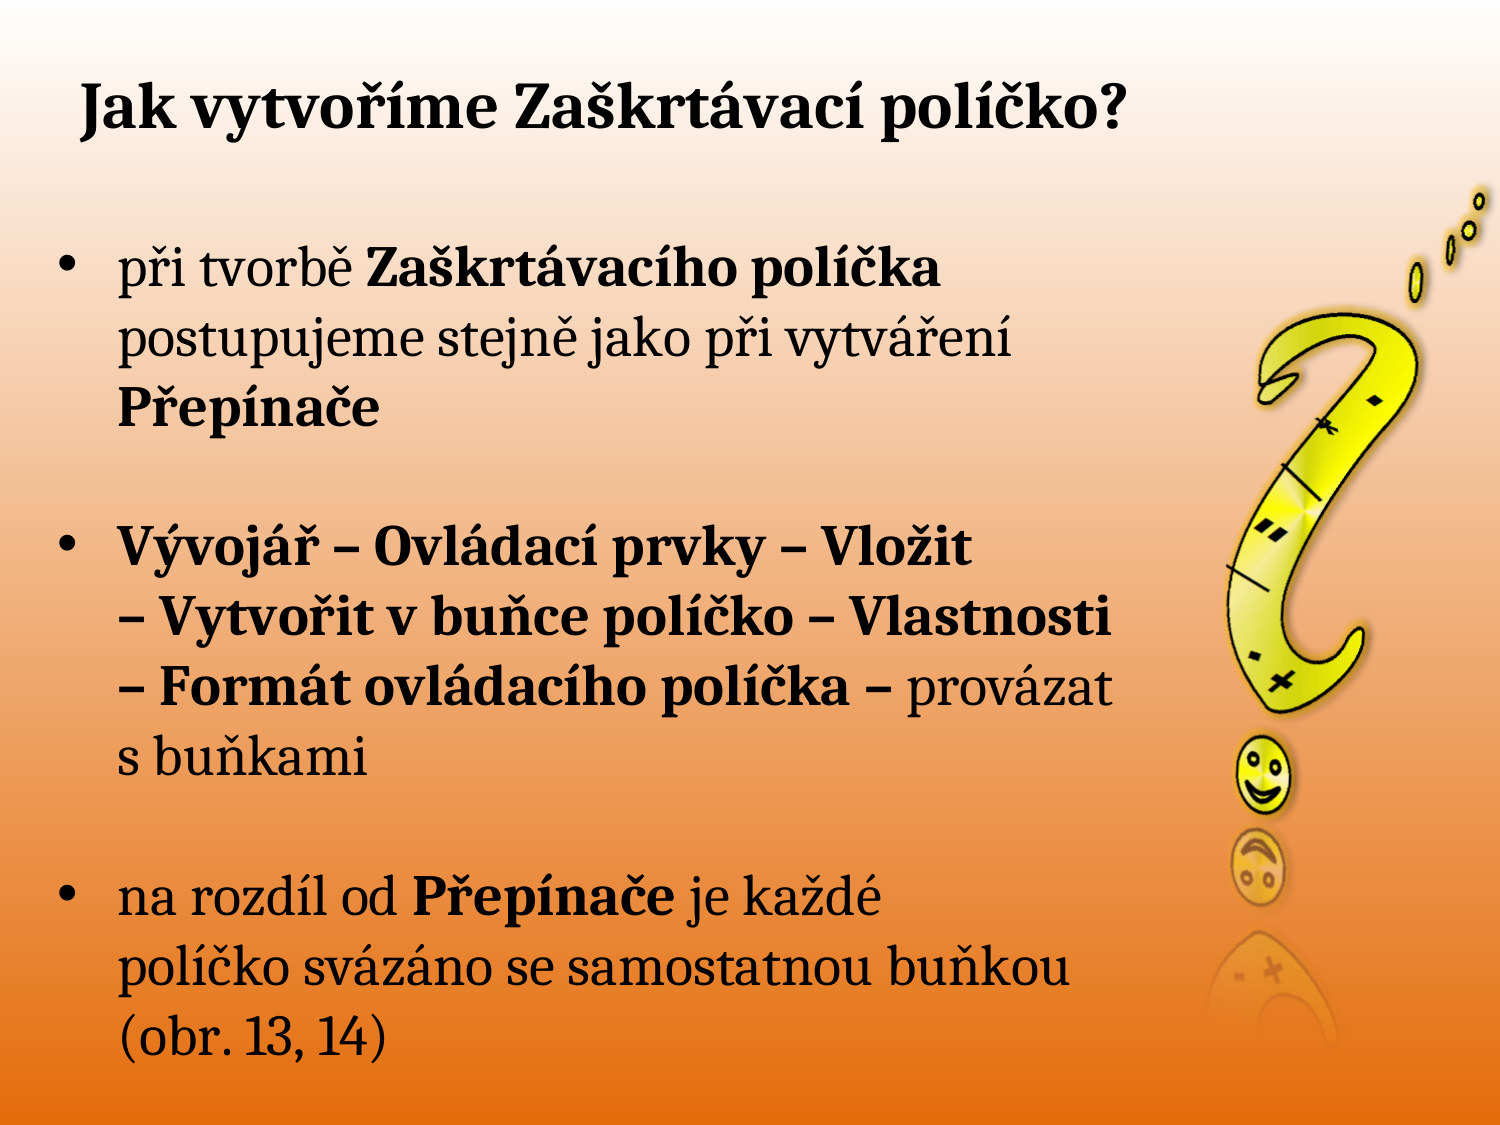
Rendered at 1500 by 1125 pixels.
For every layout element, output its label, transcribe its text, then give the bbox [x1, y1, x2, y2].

text_box při tvorbě Zaškrtávacího políčka postupujeme stejně jako při vytváření Přepínače Vývojář – Ovládací prvky – Vložit – Vytvořit v buňce políčko – Vlastnosti – Formát ovládacího políčka – provázat s buňkami na rozdíl od Přepínače je každé políčko svázáno se samostatnou buňkou (obr. 13, 14) [0, 219, 1270, 1076]
picture [1171, 160, 1500, 1125]
text_box Jak vytvoříme Zaškrtávací políčko? [0, 54, 1211, 150]
